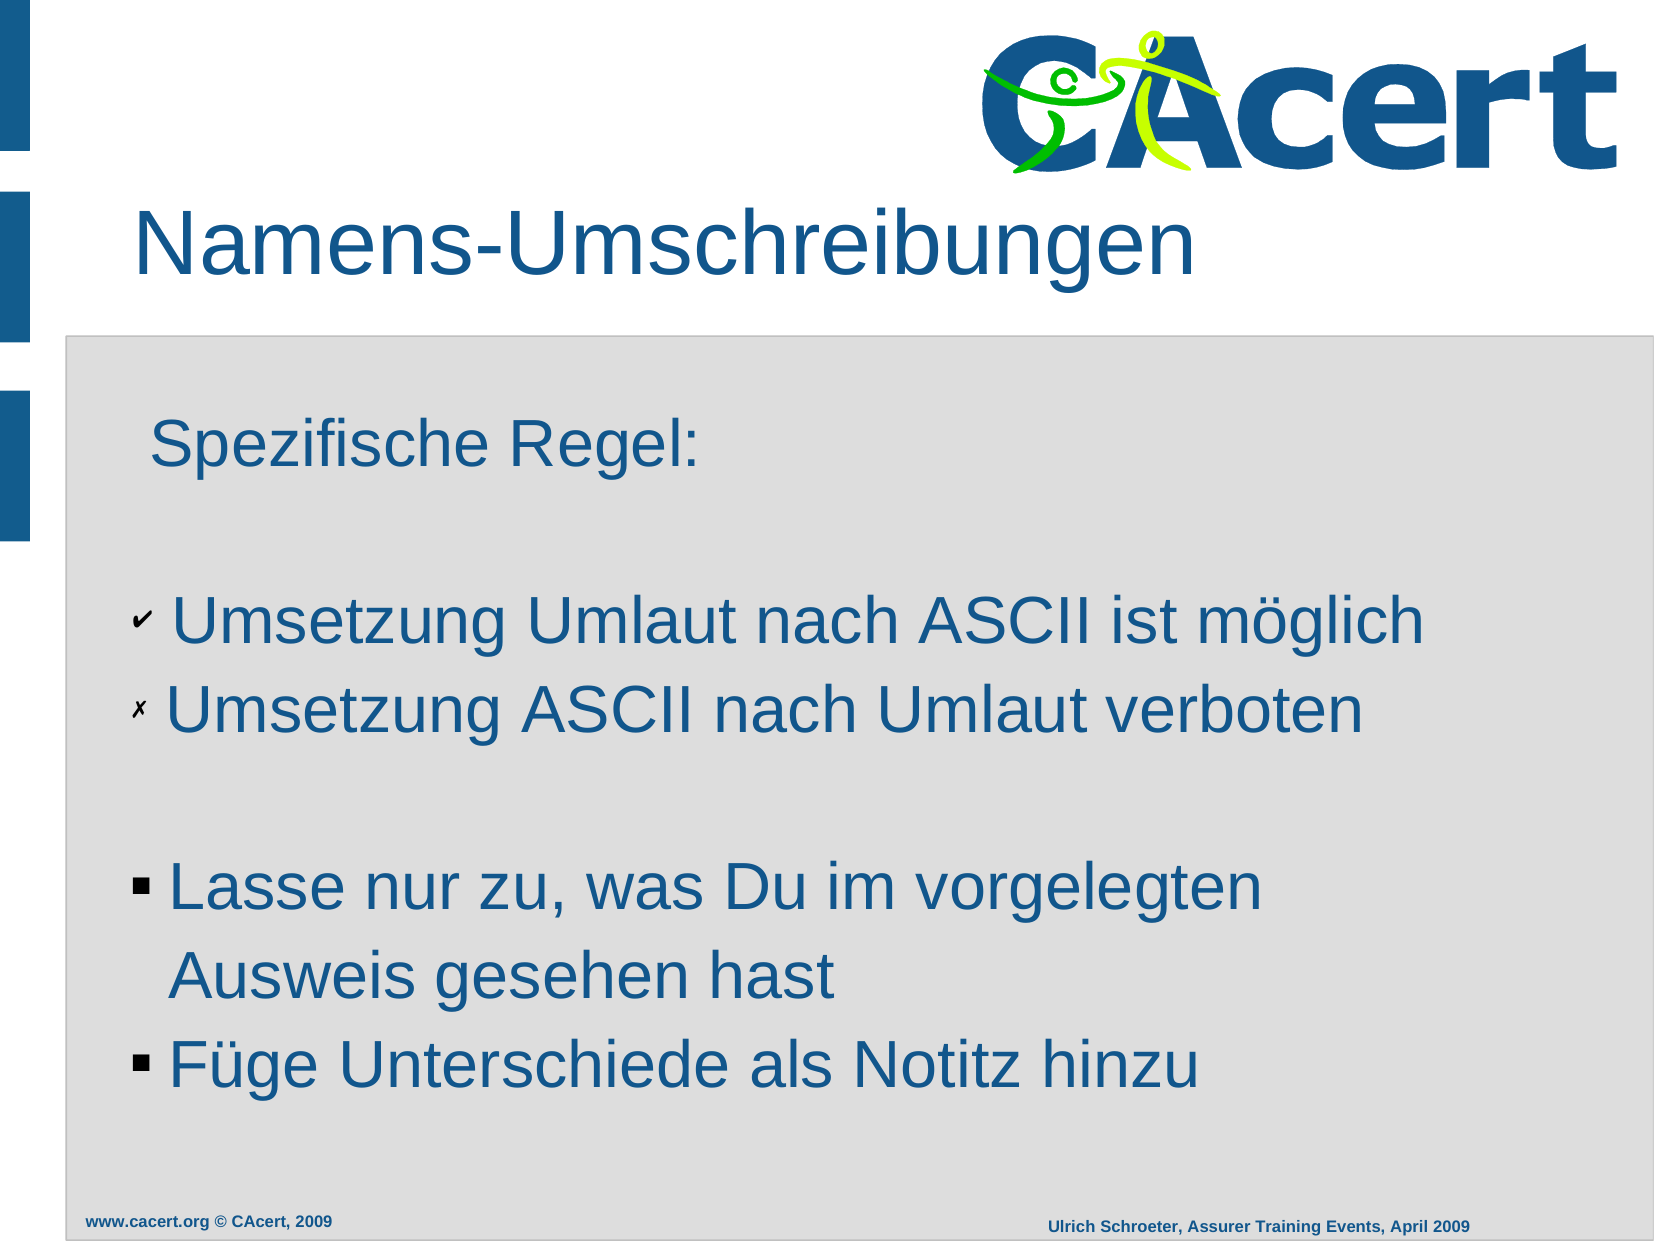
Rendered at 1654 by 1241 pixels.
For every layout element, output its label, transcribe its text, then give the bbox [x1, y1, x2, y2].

text_box Spezifische Regel: Umsetzung Umlaut nach ASCII ist möglich Umsetzung ASCII nach Umlaut verboten Lasse nur zu, was Du im vorgelegten Ausweis gesehen hast Füge Unterschiede als Notitz hinzu [118, 384, 1447, 1110]
text_box Namens-Umschreibungen [118, 183, 1214, 302]
